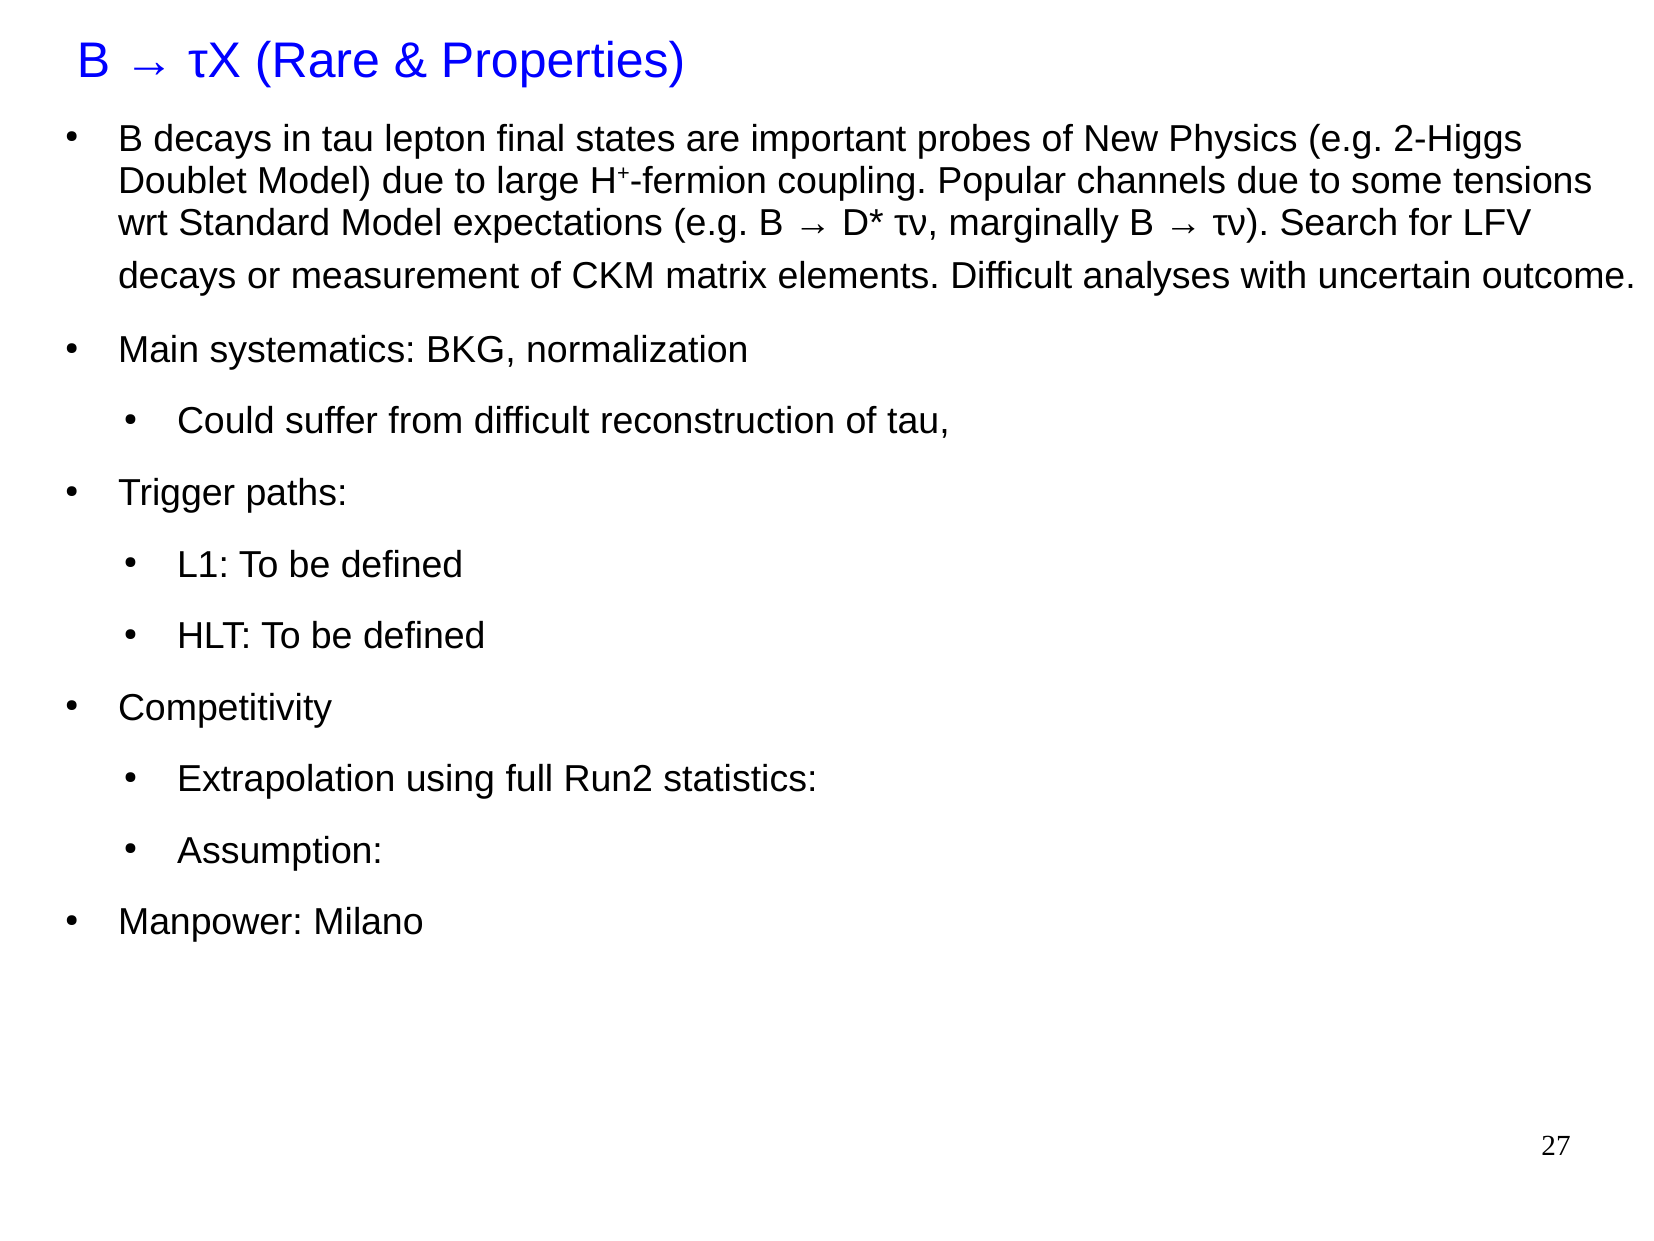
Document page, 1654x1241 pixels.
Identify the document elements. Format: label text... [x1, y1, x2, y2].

list B → τX (Rare & Properties) B decays in tau lepton final states are important probes of New Physics (e.g. 2-Higgs Doublet Model) due to large H+-fermion coupling. Popular channels due to some tensions wrt Standard Model expectations (e.g. B → D* τν, marginally B → τν). Search for LFV decays or measurement of CKM matrix elements. Difficult analyses with uncertain outcome. Main systematics: BKG, normalization Could suffer from difficult reconstruction of tau, Trigger paths: L1: To be defined HLT: To be defined Competitivity Extrapolation using full Run2 statistics: Assumption: Manpower: Milano [5, 31, 1648, 987]
